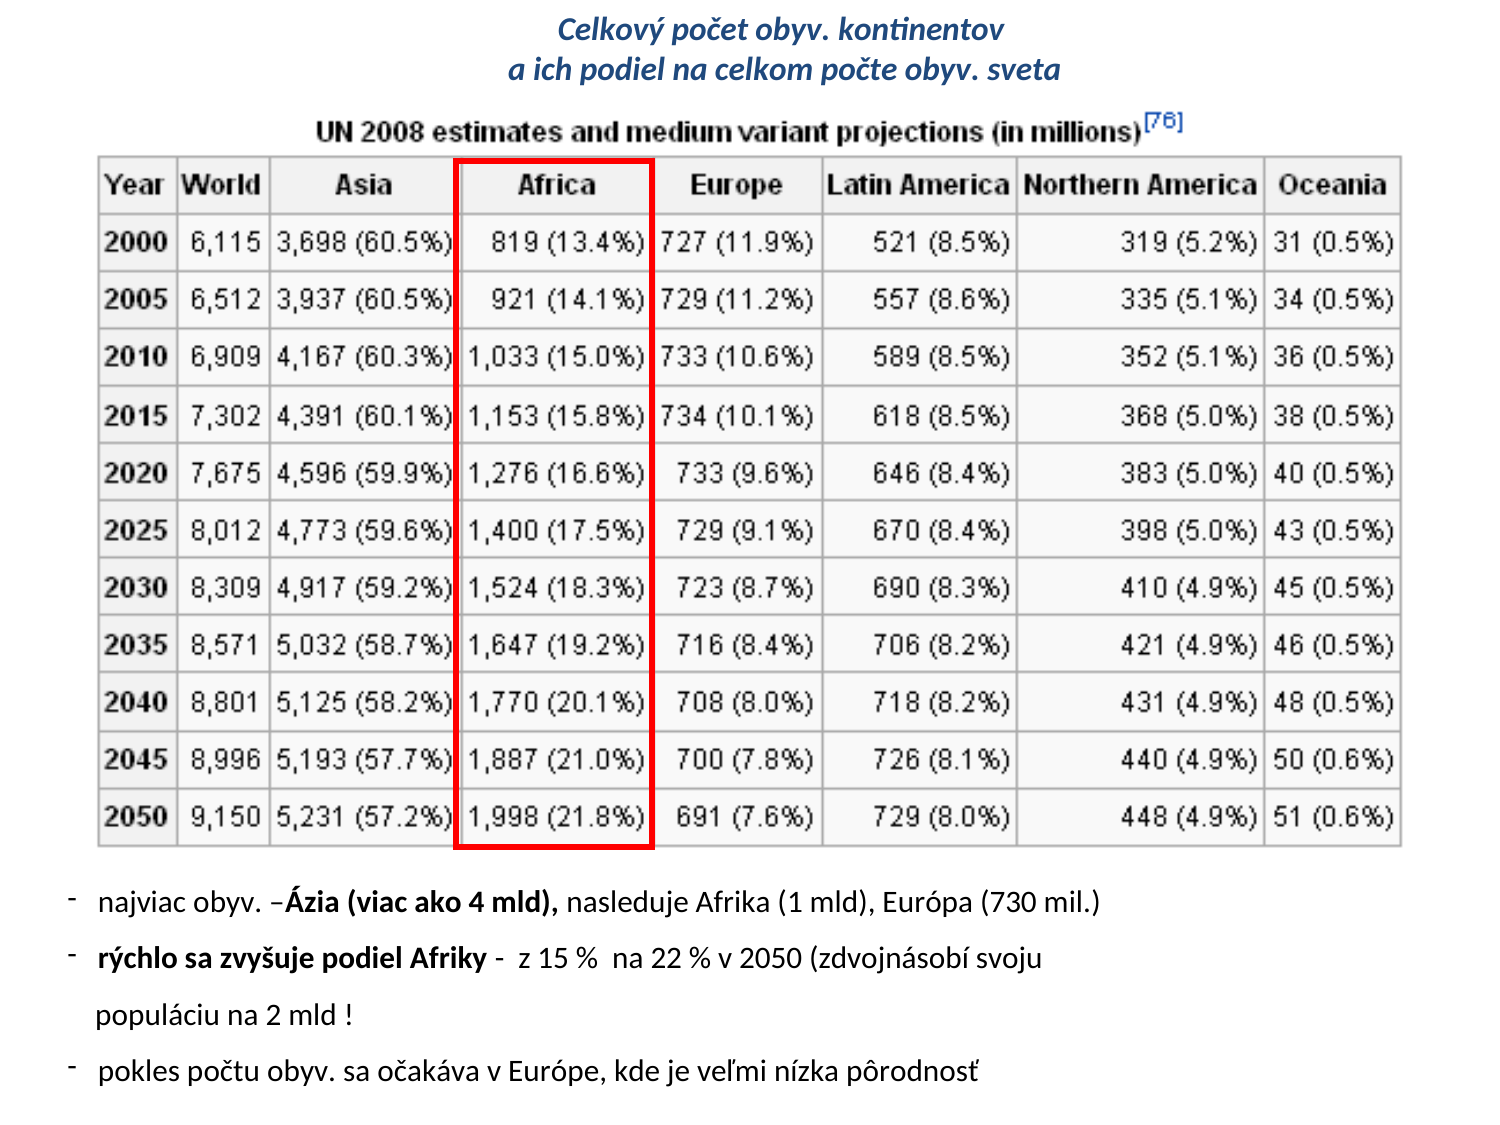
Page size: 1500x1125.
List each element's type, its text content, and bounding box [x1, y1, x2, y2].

picture [82, 99, 1428, 855]
text_box Celkový počet obyv. kontinentov a ich podiel na celkom počte obyv. sveta [152, 0, 1418, 96]
text_box najviac obyv. –Ázia (viac ako 4 mld), nasleduje Afrika (1 mld), Európa (730 mil.) rýchlo sa zvyšuje podiel Afriky - z 15 % na 22 % v 2050 (zdvojnásobí svoju populáciu na 2 mld ! pokles počtu obyv. sa očakáva v Európe, kde je veľmi nízka pôrodnosť [52, 855, 1448, 1096]
